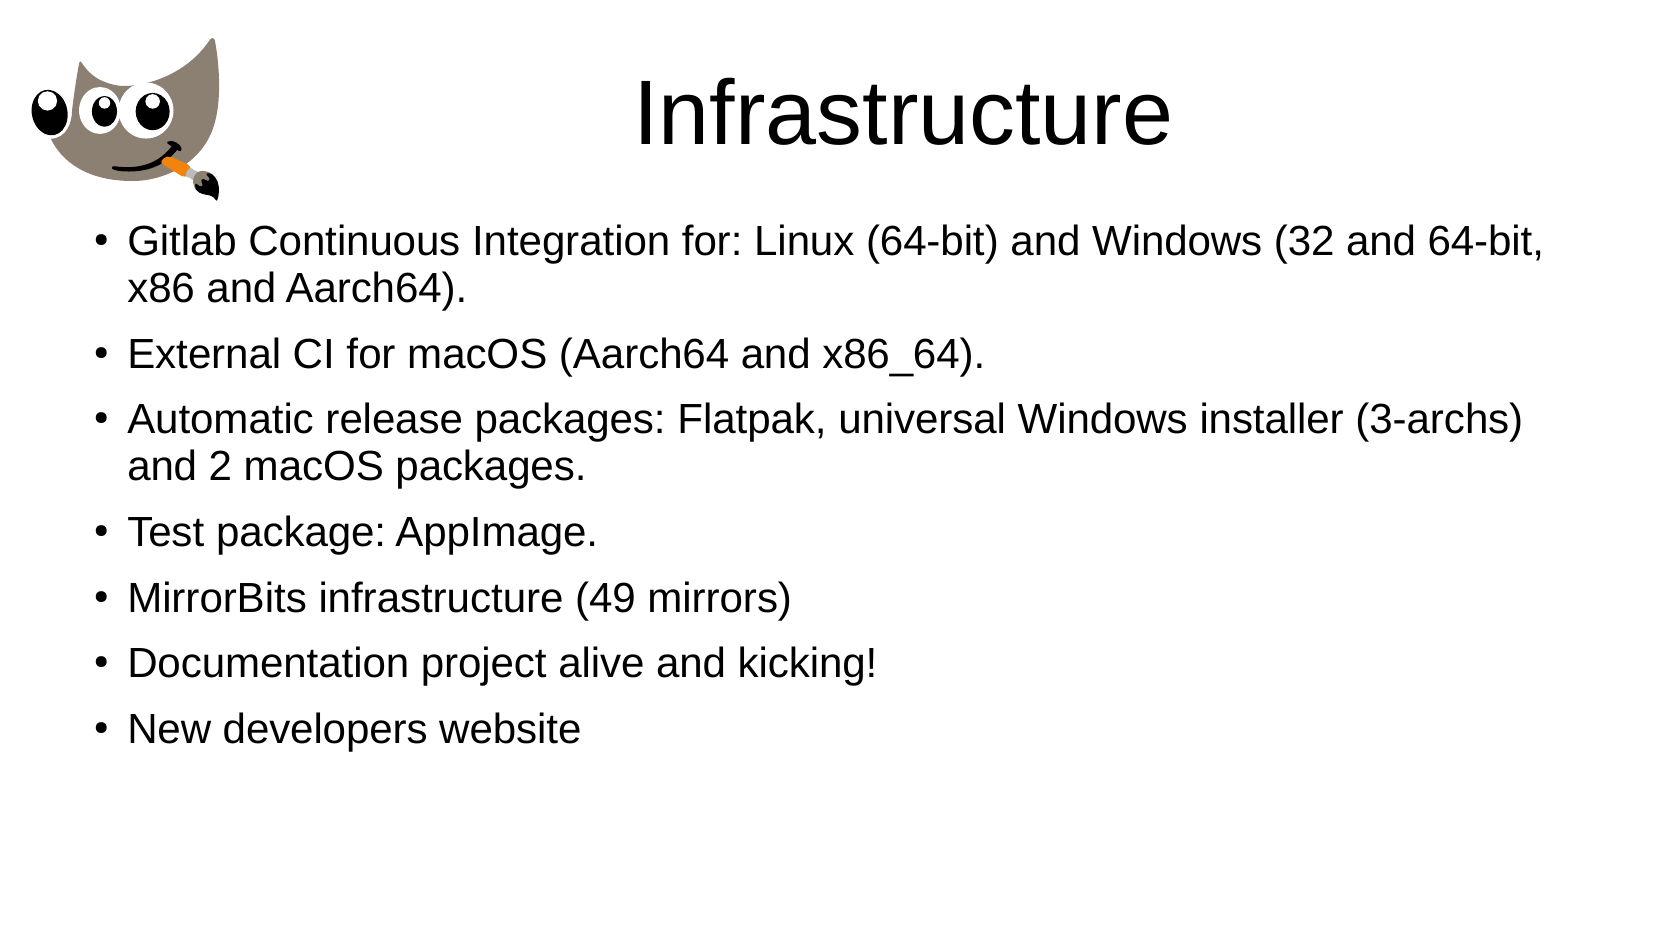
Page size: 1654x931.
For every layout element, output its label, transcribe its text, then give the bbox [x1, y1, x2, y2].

list Gitlab Continuous Integration for: Linux (64-bit) and Windows (32 and 64-bit, x86 and Aarch64). External CI for macOS (Aarch64 and x86_64). Automatic release packages: Flatpak, universal Windows installer (3-archs) and 2 macOS packages. Test package: AppImage. MirrorBits infrastructure (49 mirrors) Documentation project alive and kicking! New developers website [82, 217, 1571, 758]
title Infrastructure [232, 37, 1576, 188]
